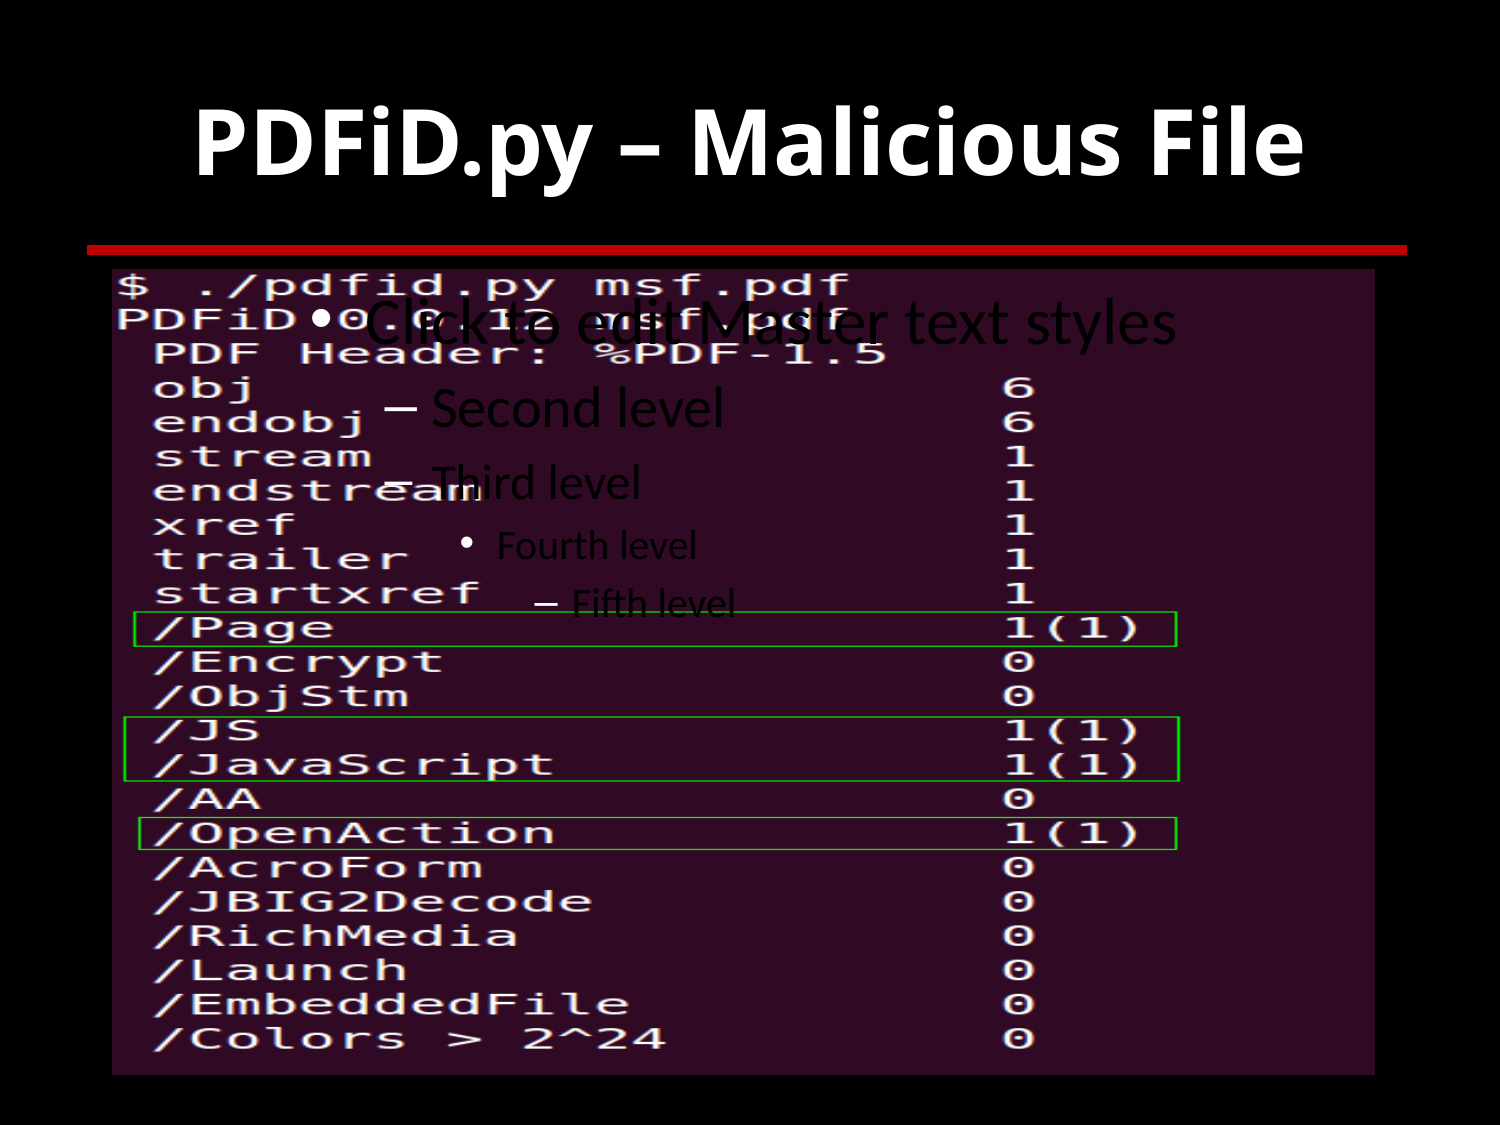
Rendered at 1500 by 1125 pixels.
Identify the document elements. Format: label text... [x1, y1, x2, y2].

title PDFiD.py – Malicious File [75, 45, 1425, 233]
picture [112, 269, 1375, 1075]
